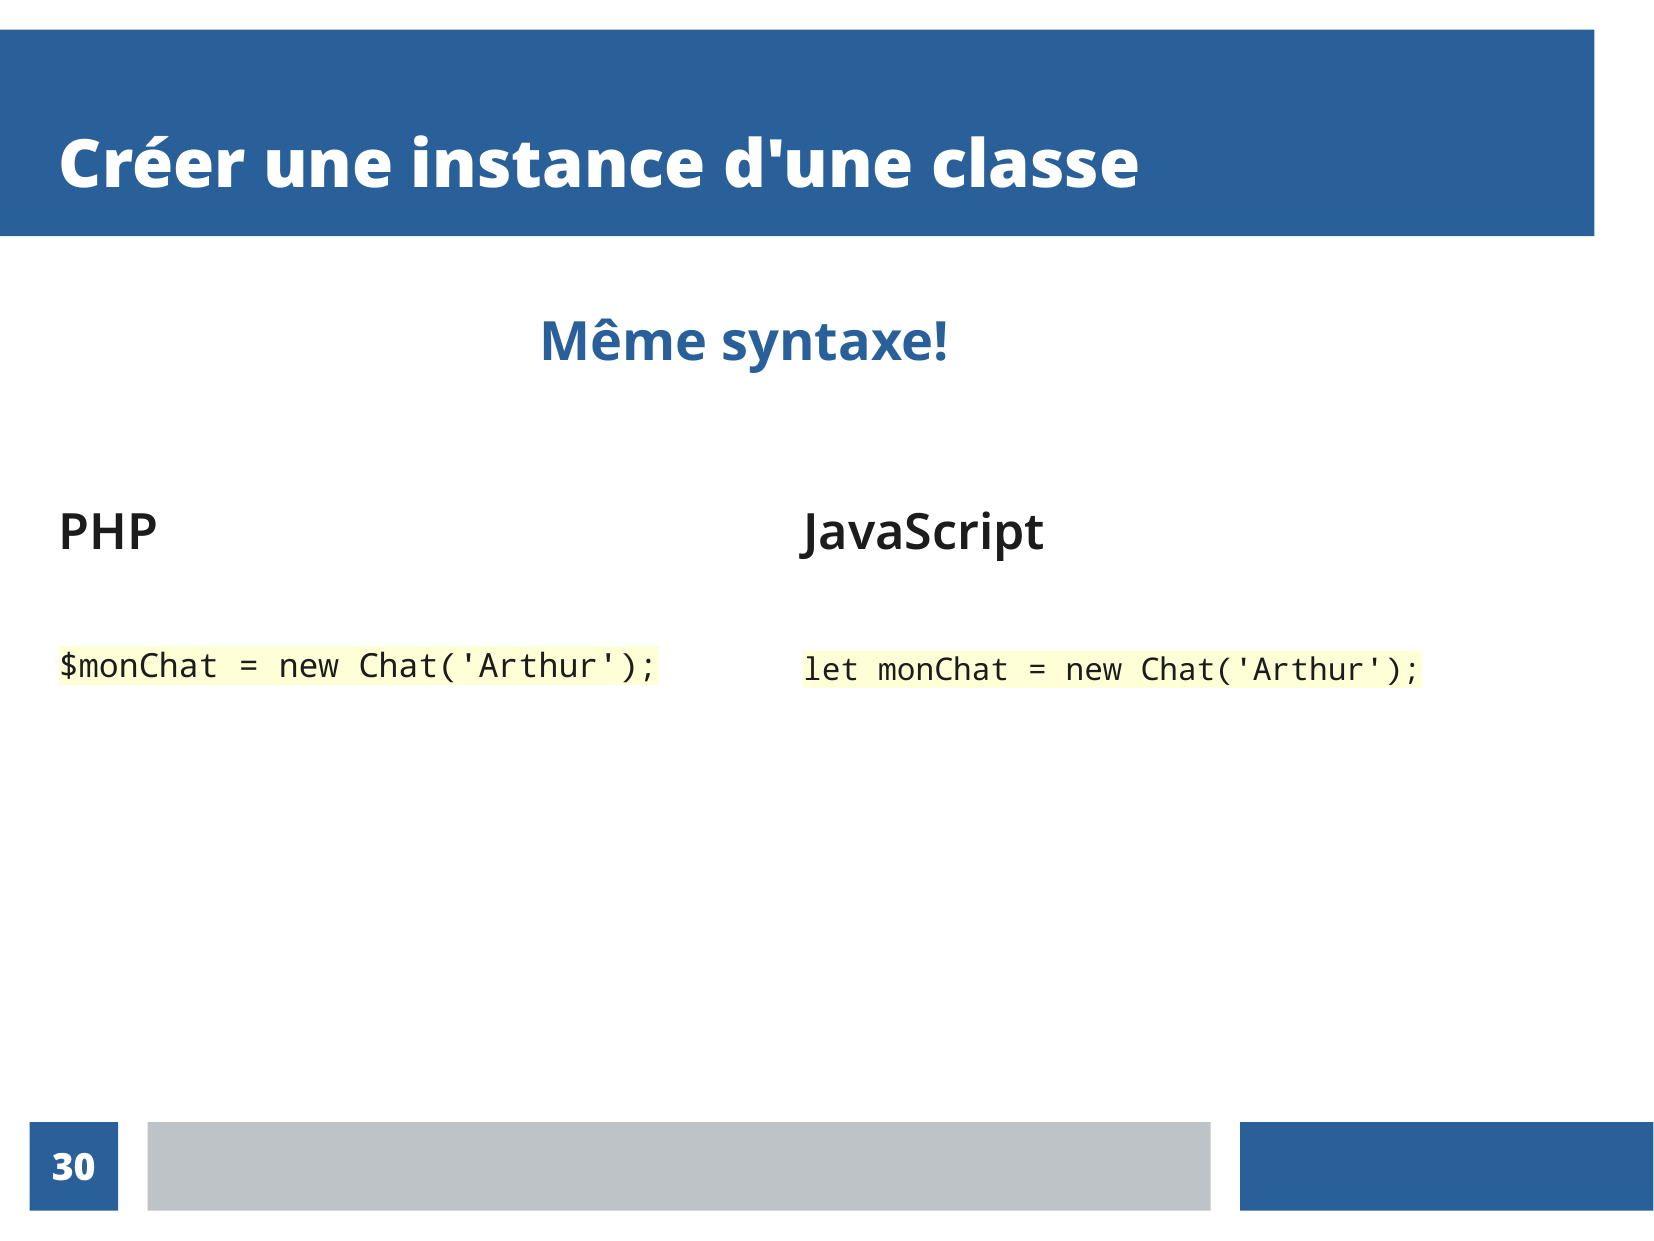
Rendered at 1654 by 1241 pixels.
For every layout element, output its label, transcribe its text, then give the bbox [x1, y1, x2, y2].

list JavaScript let monChat = new Chat('Arthur'); [803, 496, 1566, 1111]
text_box Même syntaxe! [259, 295, 1229, 374]
title Créer une instance d'une classe [59, 59, 1595, 207]
list PHP $monChat = new Chat('Arthur'); [59, 496, 756, 1093]
